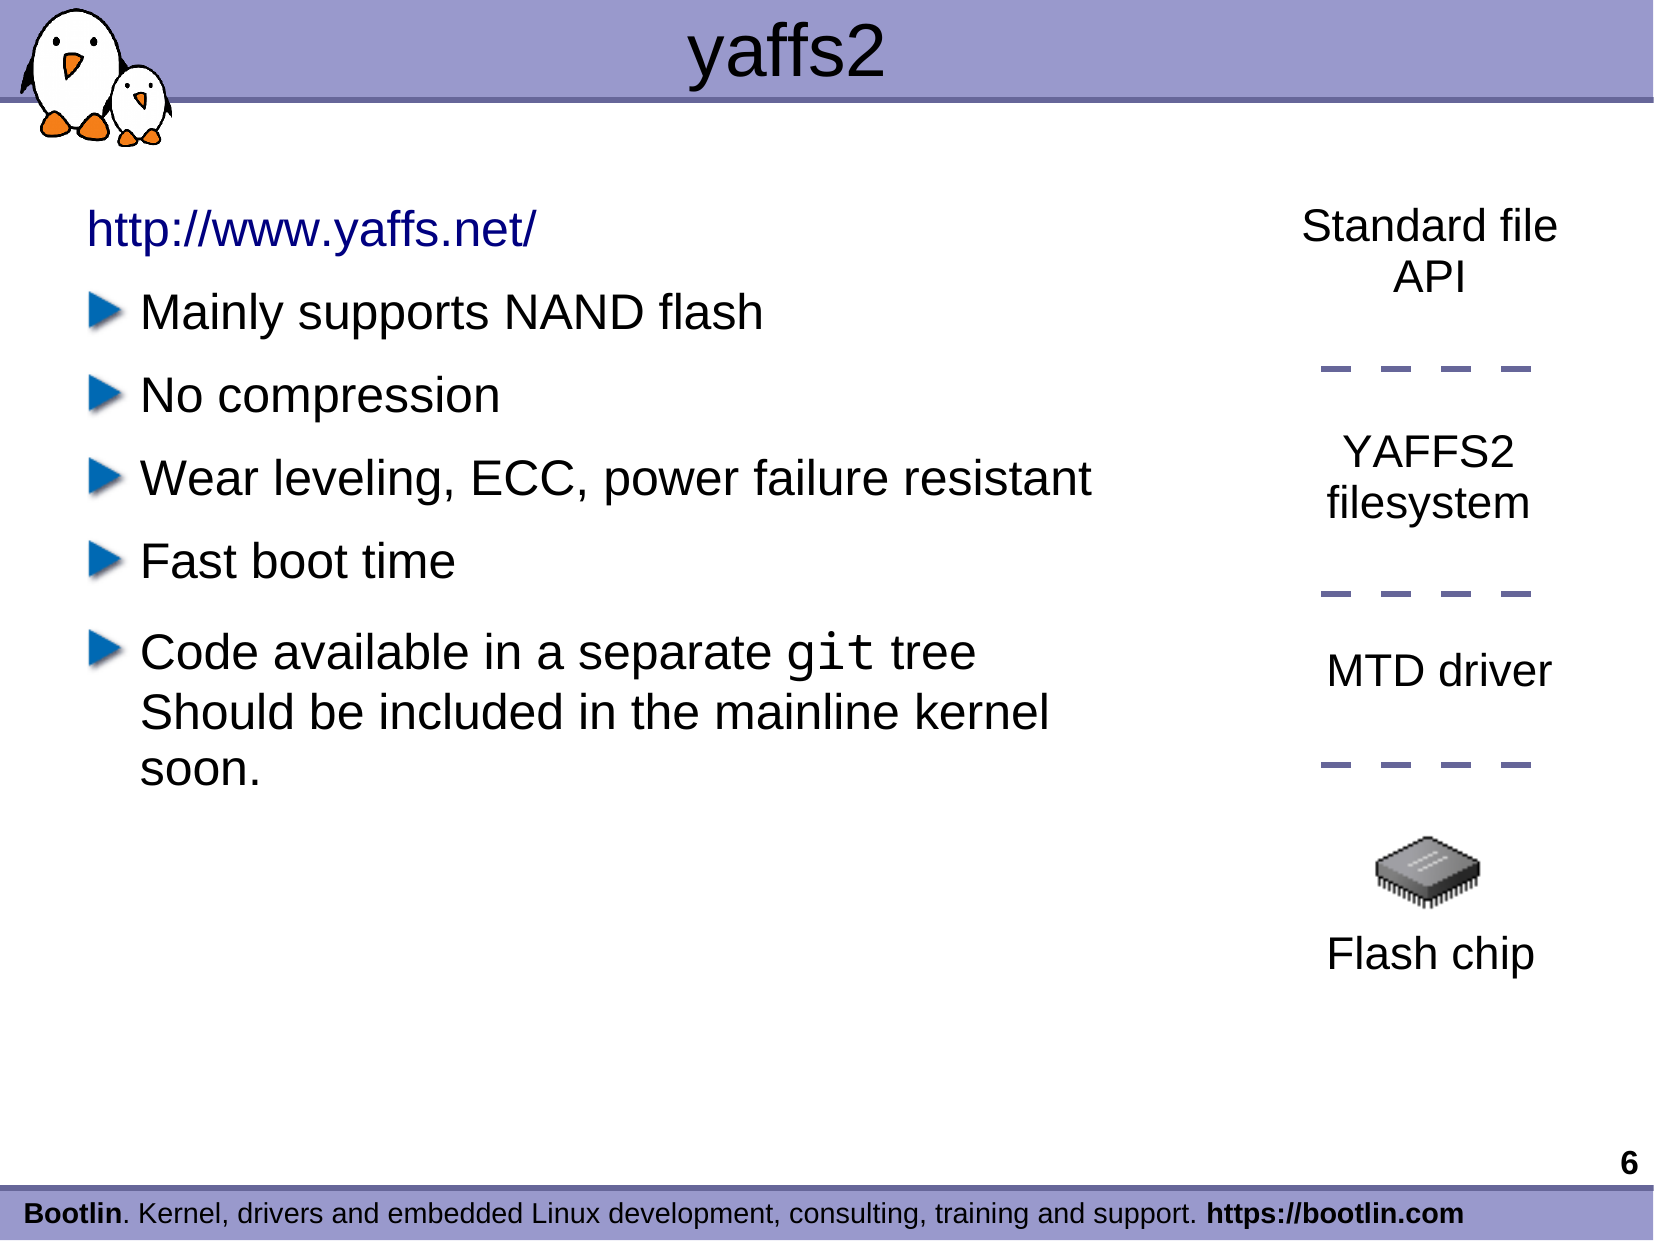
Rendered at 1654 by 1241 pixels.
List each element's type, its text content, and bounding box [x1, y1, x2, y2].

text_box MTD driver [1326, 644, 1554, 702]
title yaffs2 [61, 0, 1514, 101]
text_box Flash chip [1326, 928, 1536, 986]
picture [20, 8, 172, 147]
picture [1369, 815, 1488, 928]
text_box Standard file API [1301, 199, 1559, 314]
list http://www.yaffs.net/ Mainly supports NAND flash No compression Wear leveling, ECC, power failure resistant Fast boot time Code available in a separate git tree Should be included in the mainline kernel soon. [68, 201, 1592, 1118]
text_box YAFFS2 filesystem [1326, 426, 1531, 541]
